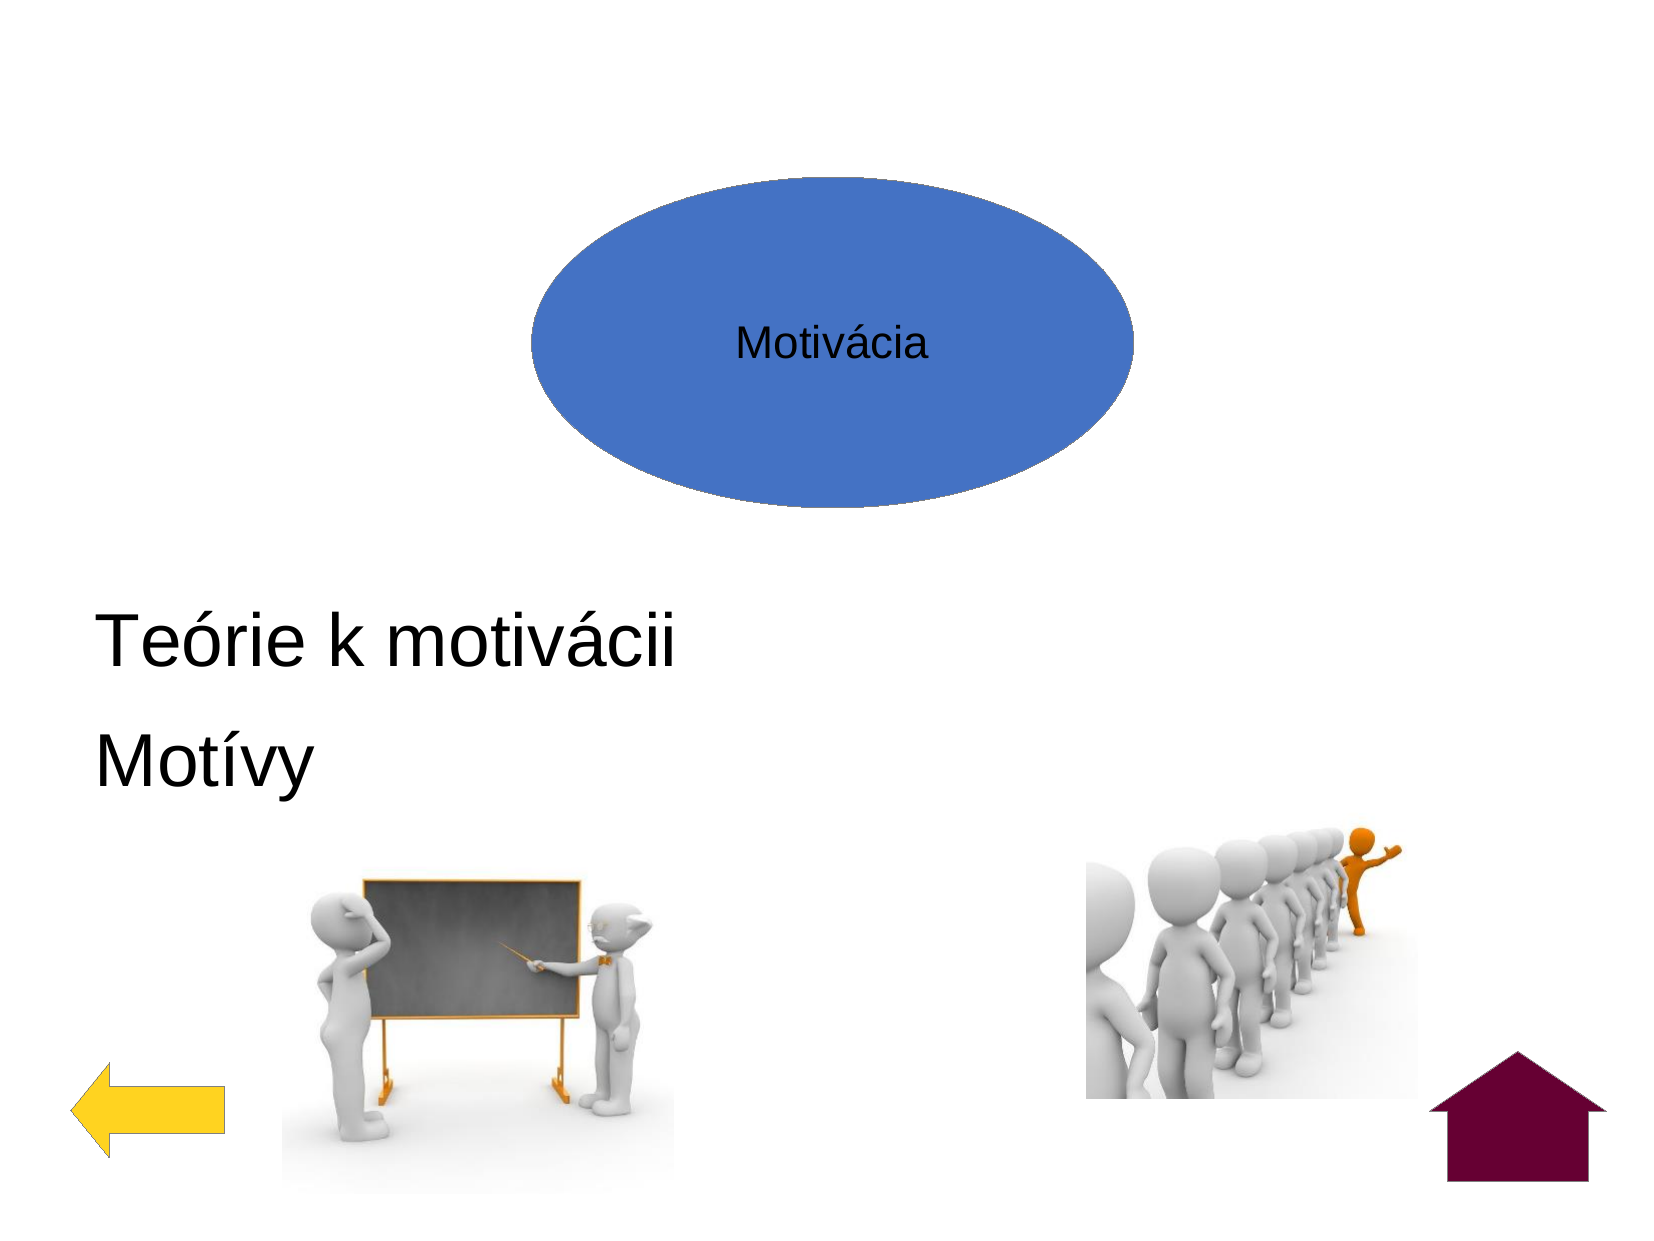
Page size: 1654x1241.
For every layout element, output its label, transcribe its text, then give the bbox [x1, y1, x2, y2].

text_box Motivácia [531, 177, 1134, 508]
text_box [70, 1062, 225, 1158]
picture [282, 803, 674, 1194]
picture [1086, 749, 1418, 1099]
list Teórie k motivácii Motívy [94, 372, 1654, 805]
text_box [1429, 1051, 1607, 1182]
